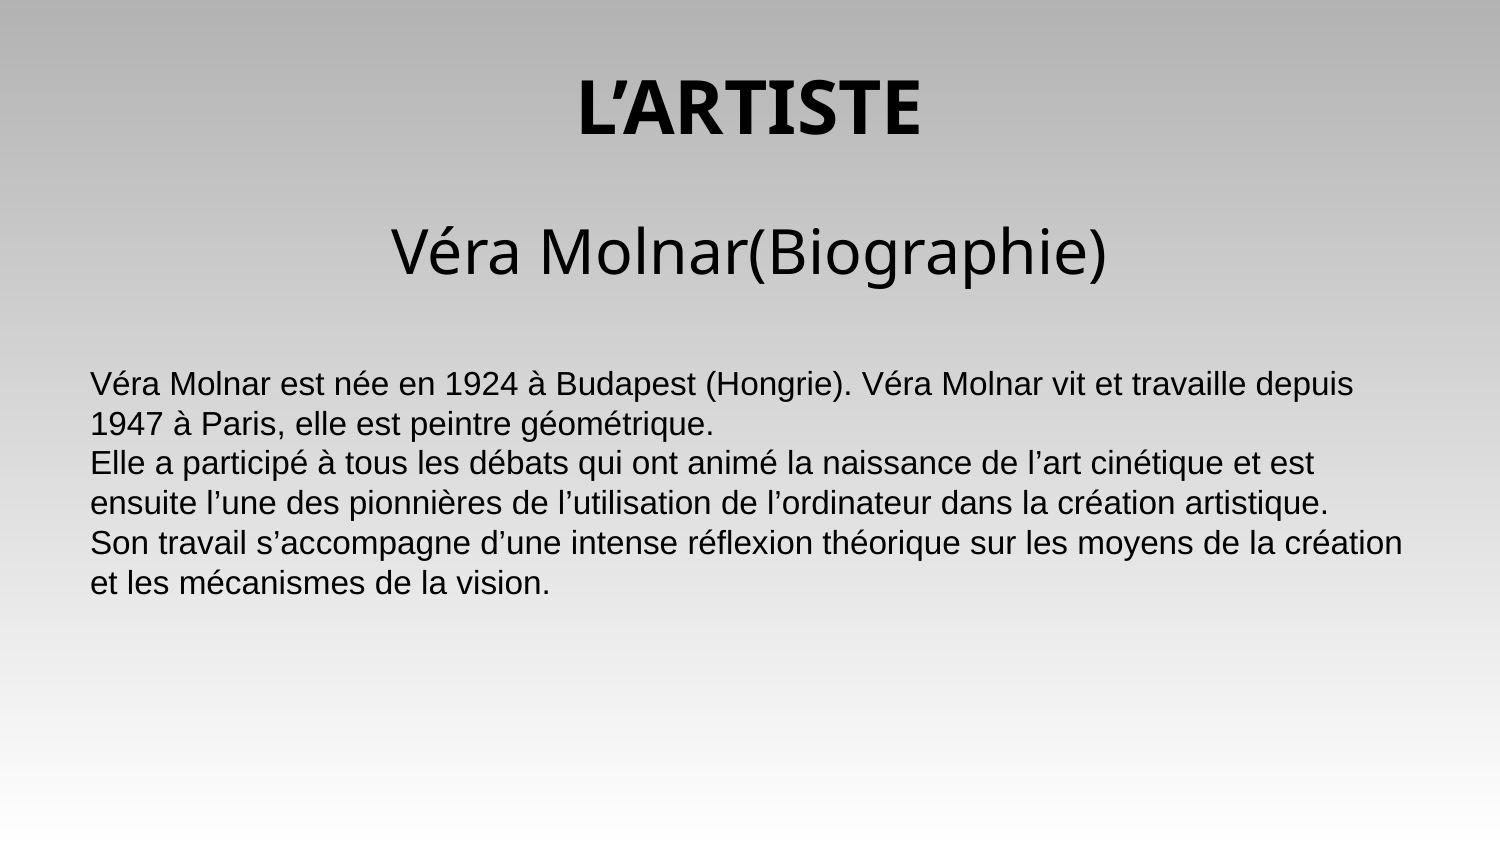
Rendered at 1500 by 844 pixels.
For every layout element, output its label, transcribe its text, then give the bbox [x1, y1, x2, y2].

list Véra Molnar(Biographie) Véra Molnar est née en 1924 à Budapest (Hongrie). Véra Molnar vit et travaille depuis 1947 à Paris, elle est peintre géométrique. Elle a participé à tous les débats qui ont animé la naissance de l’art cinétique et est ensuite l’une des pionnières de l’utilisation de l’ordinateur dans la création artistique. Son travail s’accompagne d’une intense réflexion théorique sur les moyens de la création et les mécanismes de la vision. [75, 196, 1425, 809]
title L’ARTISTE [75, 33, 1425, 175]
